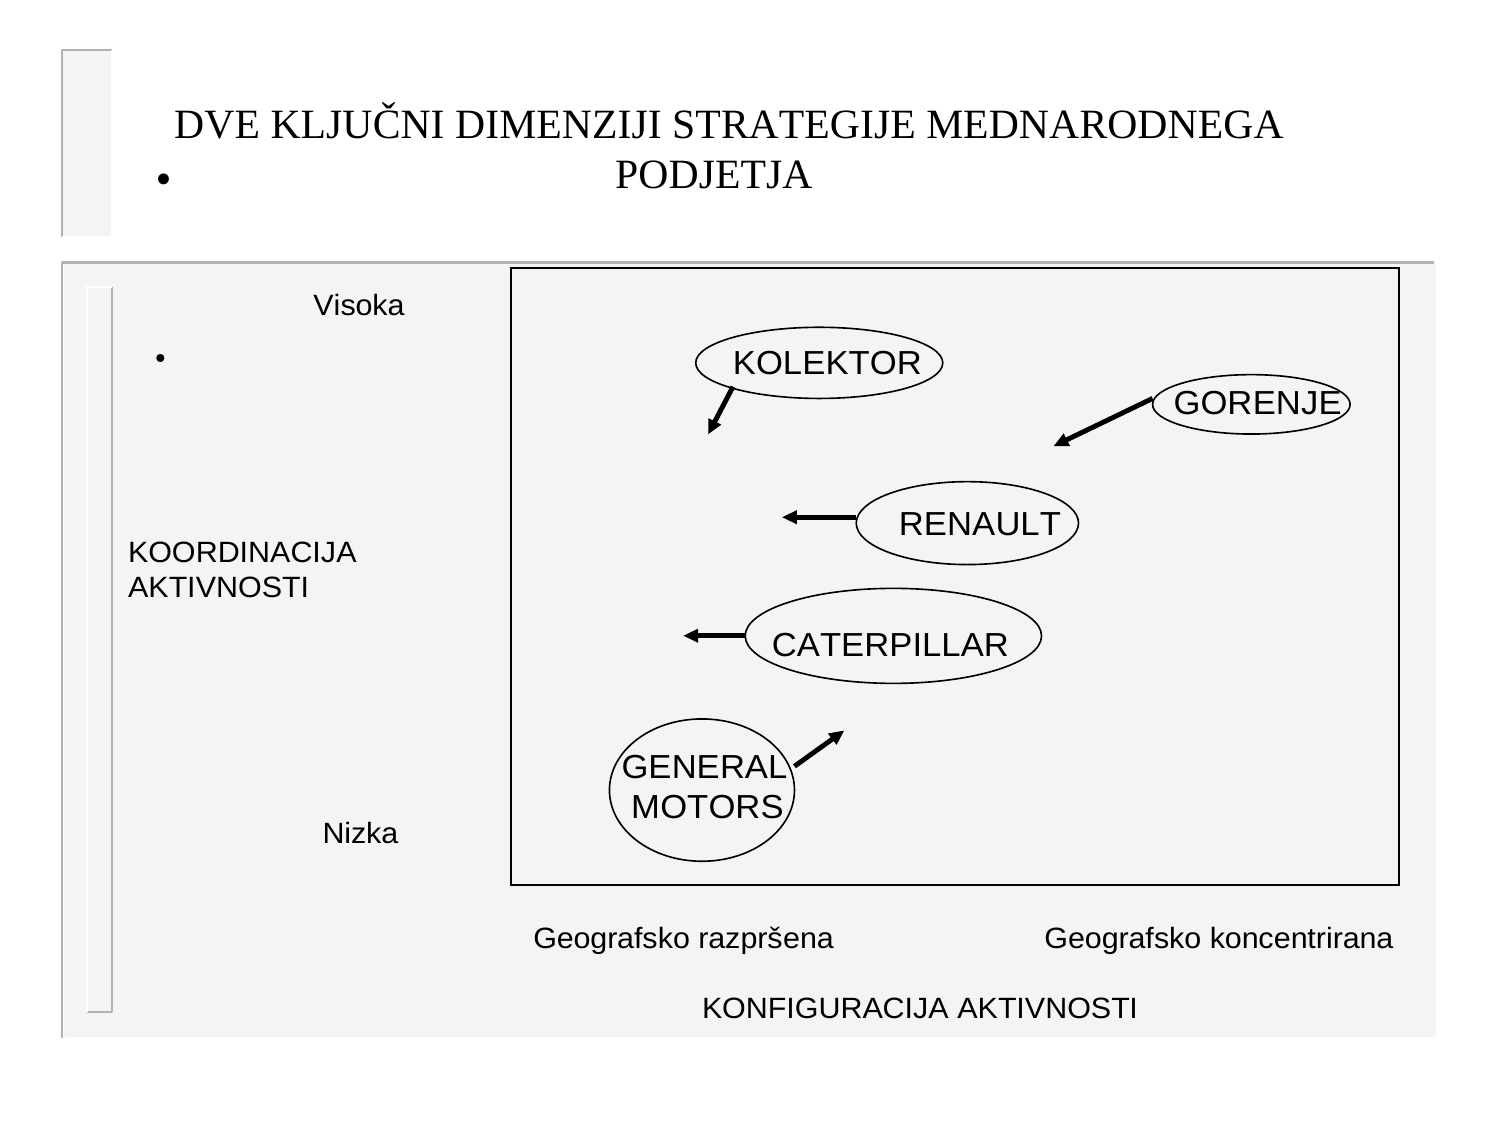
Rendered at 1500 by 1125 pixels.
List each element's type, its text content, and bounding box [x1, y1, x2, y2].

text_box DVE KLJUČNI DIMENZIJI STRATEGIJE MEDNARODNEGA PODJETJA [159, 88, 1445, 205]
picture [112, 267, 1412, 1035]
title . [137, 56, 1413, 238]
